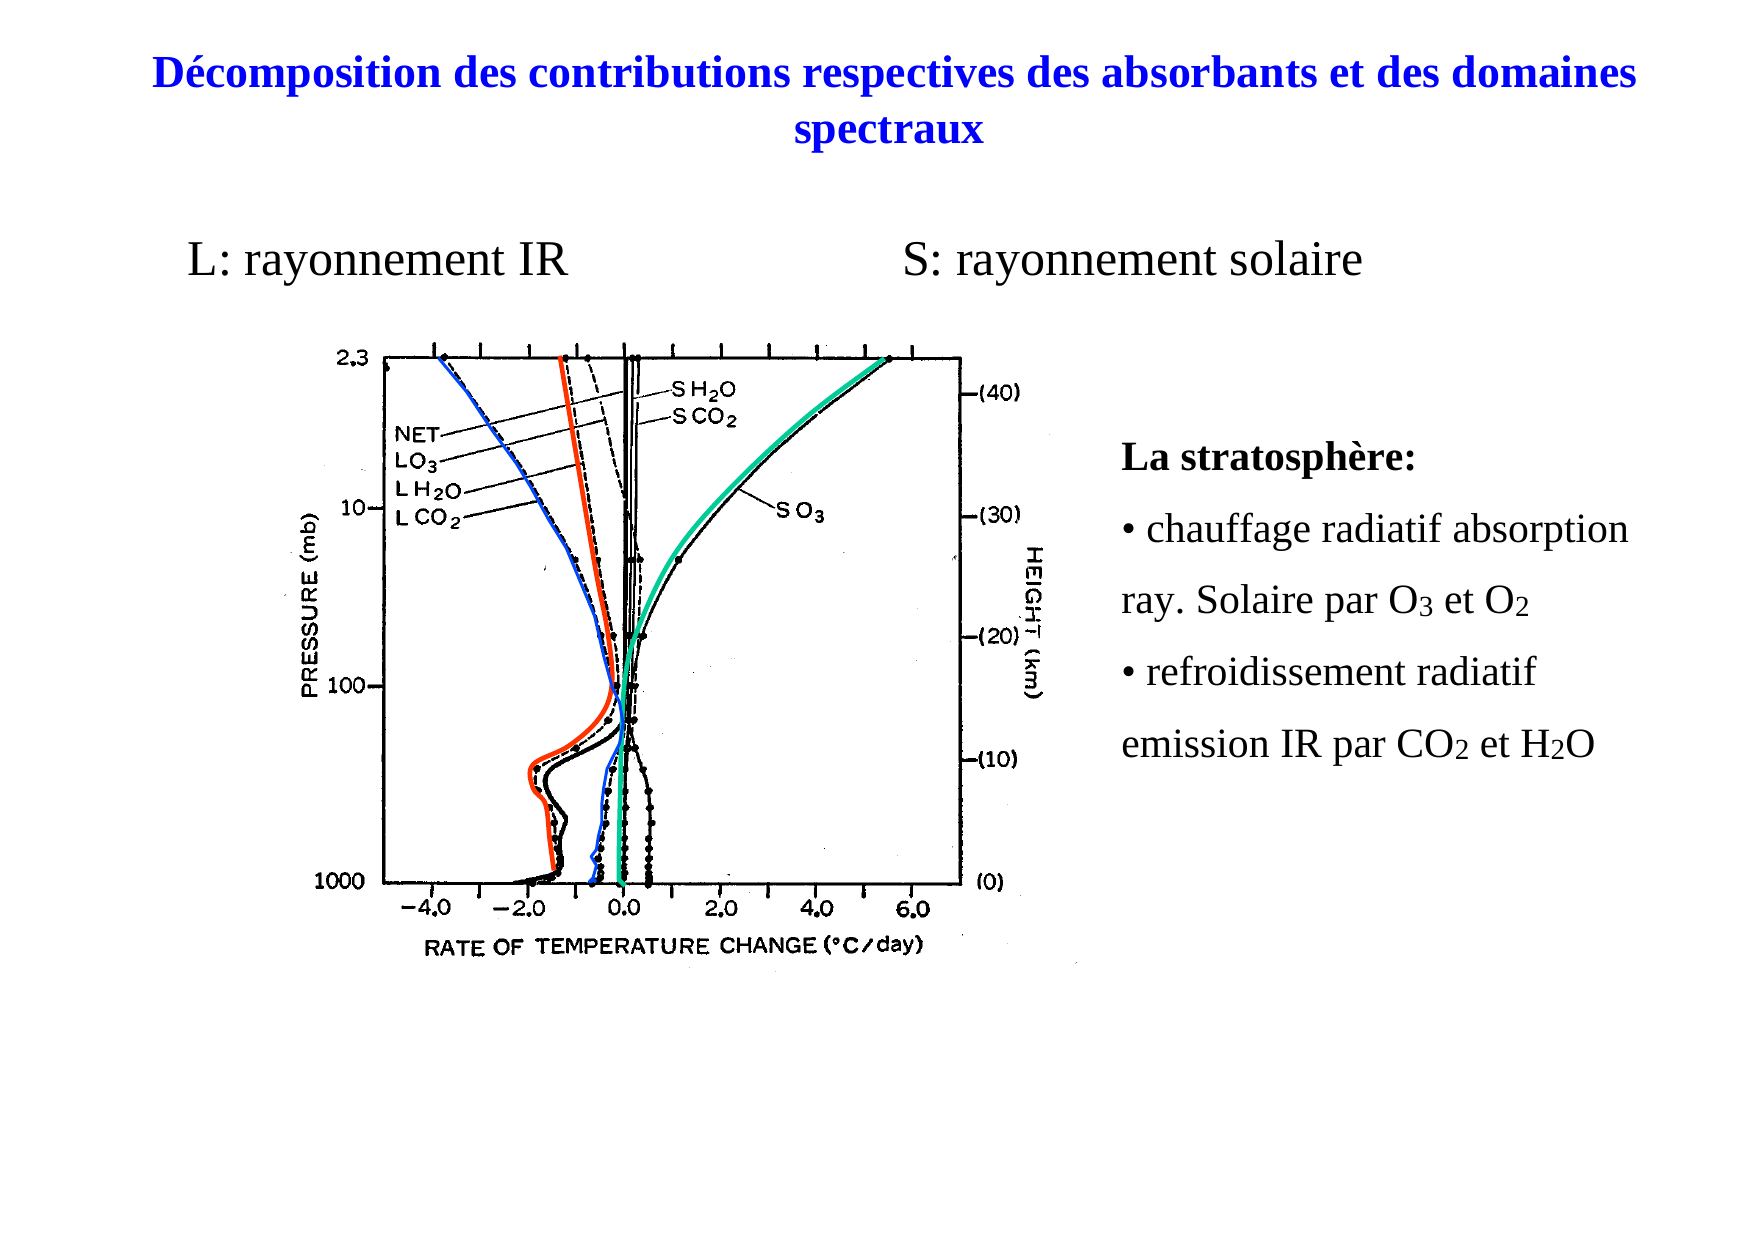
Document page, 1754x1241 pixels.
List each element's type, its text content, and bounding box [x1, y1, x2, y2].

picture [278, 323, 1079, 972]
text_box La stratosphère: chauffage radiatif absorption ray. Solaire par O3 et O2 refroidissement radiatif emission IR par CO2 et H2O [1106, 418, 1674, 806]
text_box S: rayonnement solaire [887, 214, 1487, 299]
text_box Décomposition des contributions respectives des absorbants et des domaines spectraux [58, 32, 1732, 162]
text_box L: rayonnement IR [172, 214, 772, 299]
